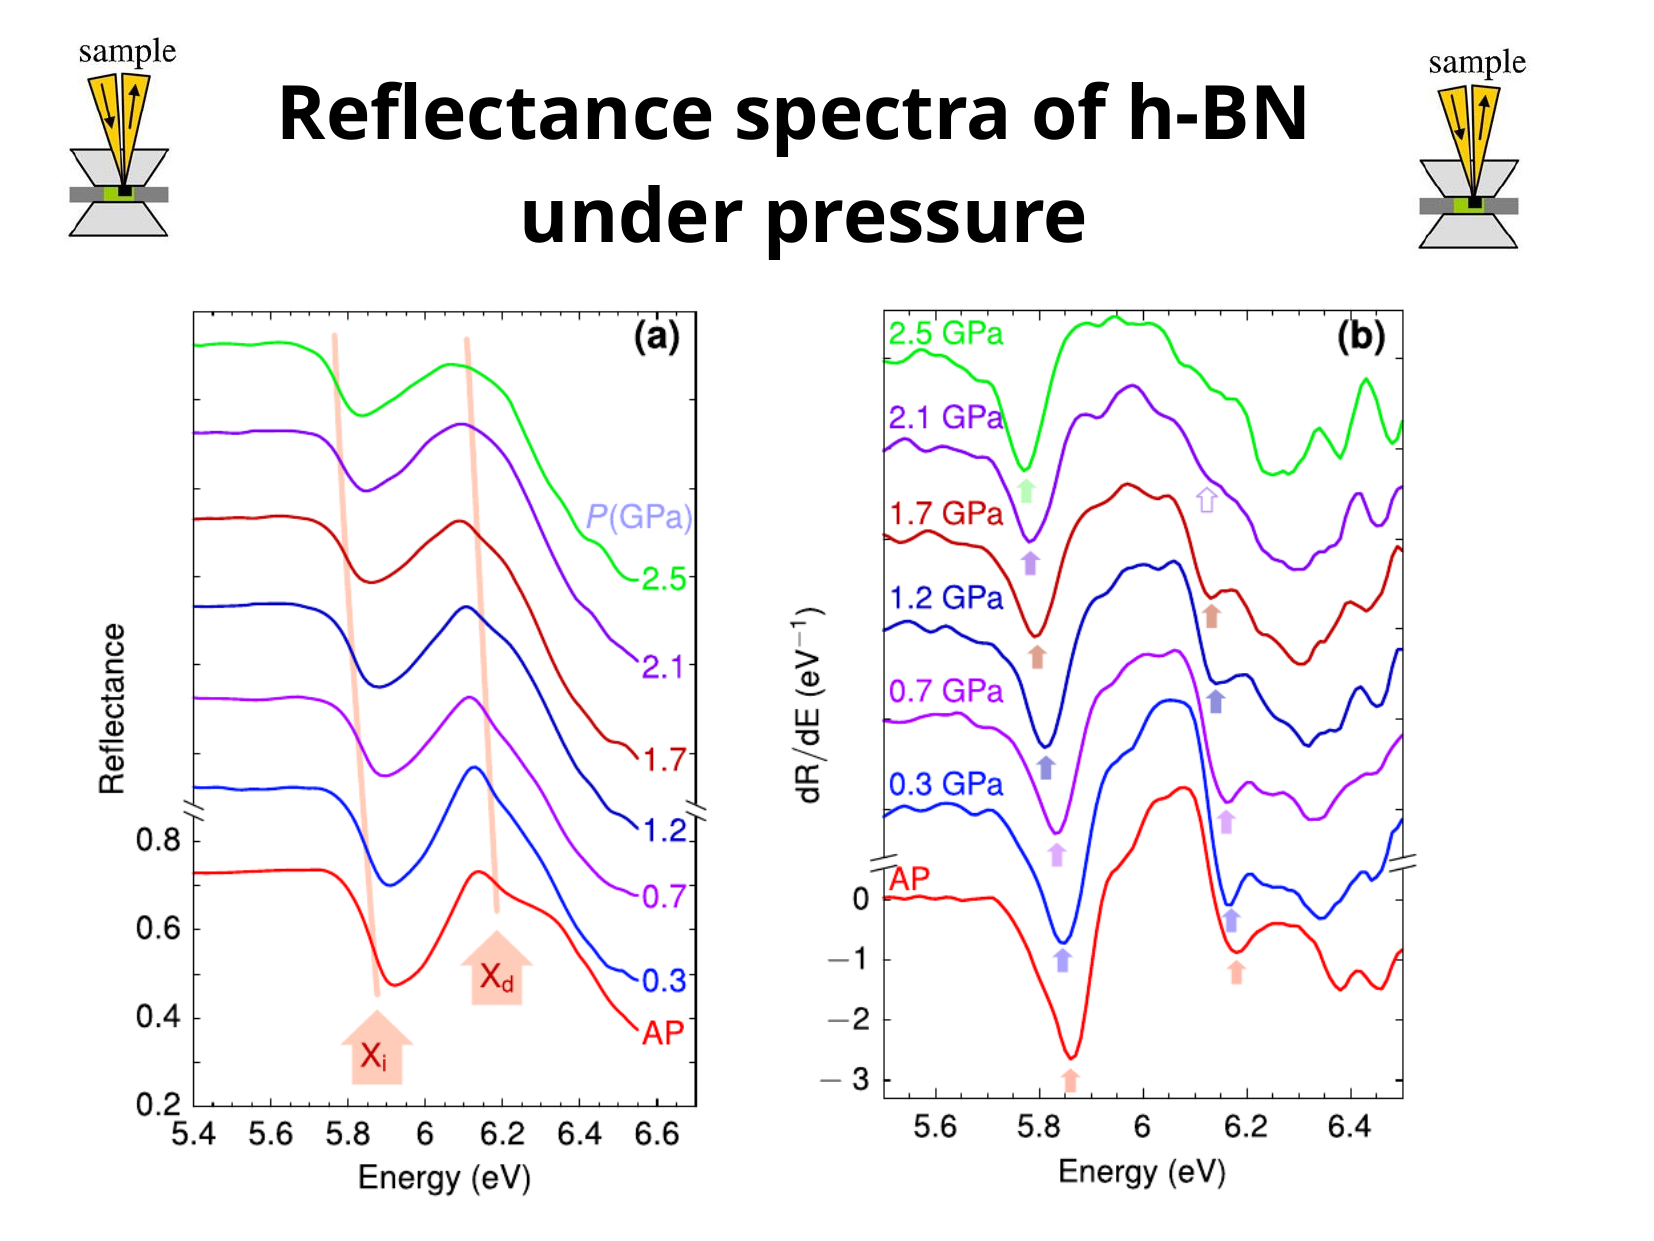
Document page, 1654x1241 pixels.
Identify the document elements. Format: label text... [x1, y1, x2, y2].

picture [1380, 44, 1561, 282]
picture [30, 33, 211, 271]
picture [64, 294, 1441, 1227]
title Reflectance spectra of h-BN under pressure [211, 68, 1380, 256]
